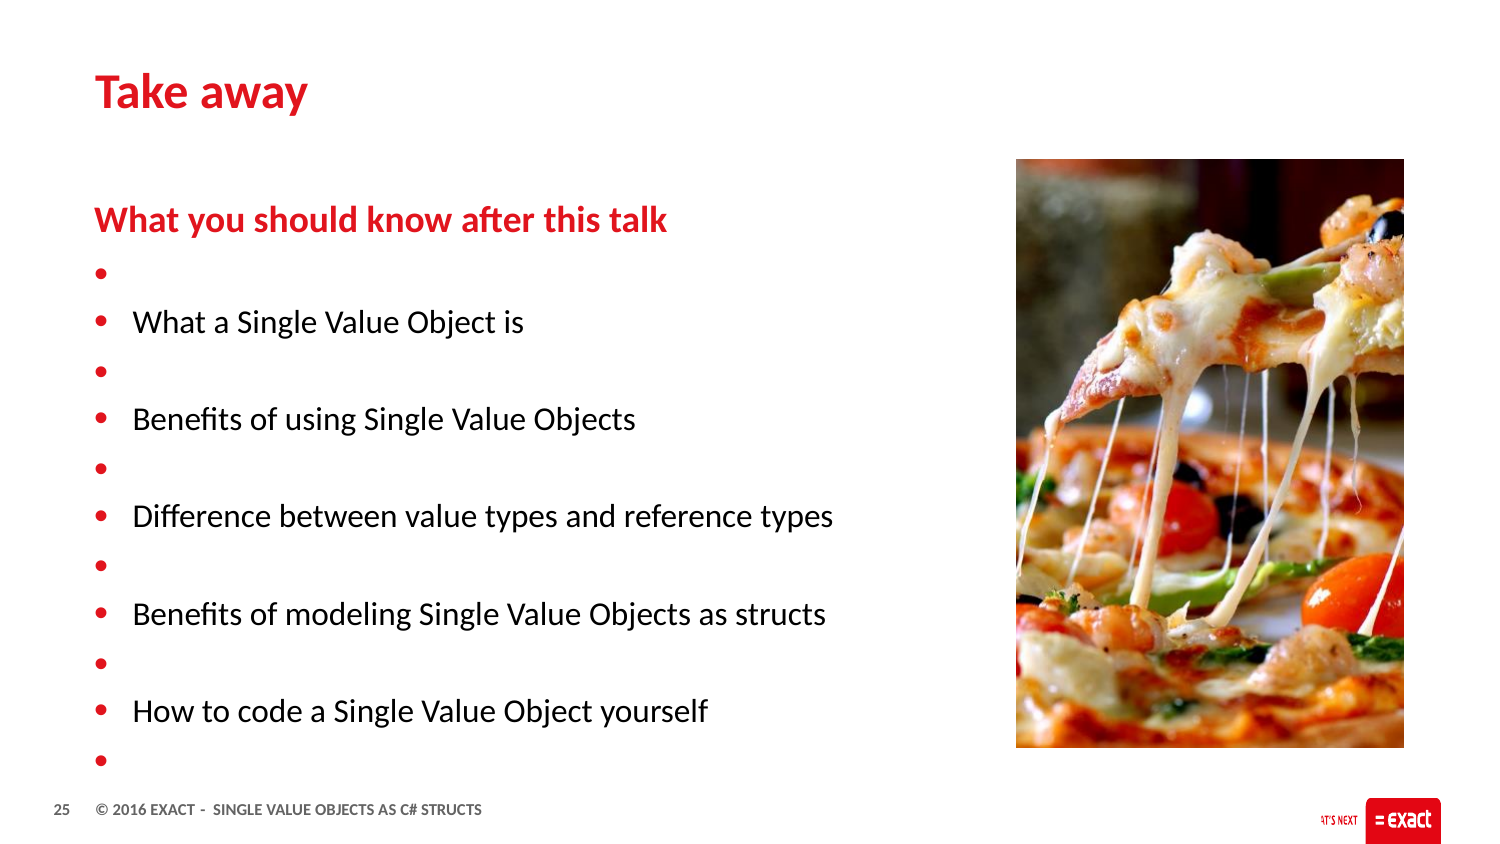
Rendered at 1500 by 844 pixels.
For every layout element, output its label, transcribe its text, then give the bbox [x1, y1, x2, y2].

text_box [38, 786, 96, 832]
list What you should know after this talk [79, 169, 953, 244]
title Take away [79, 62, 1421, 128]
picture [1016, 159, 1404, 748]
text_box - Single Value Objects as C# structs [185, 786, 826, 832]
list What a Single Value Object is Benefits of using Single Value Objects Difference between value types and reference types Benefits of modeling Single Value Objects as structs How to code a Single Value Object yourself [79, 244, 953, 755]
